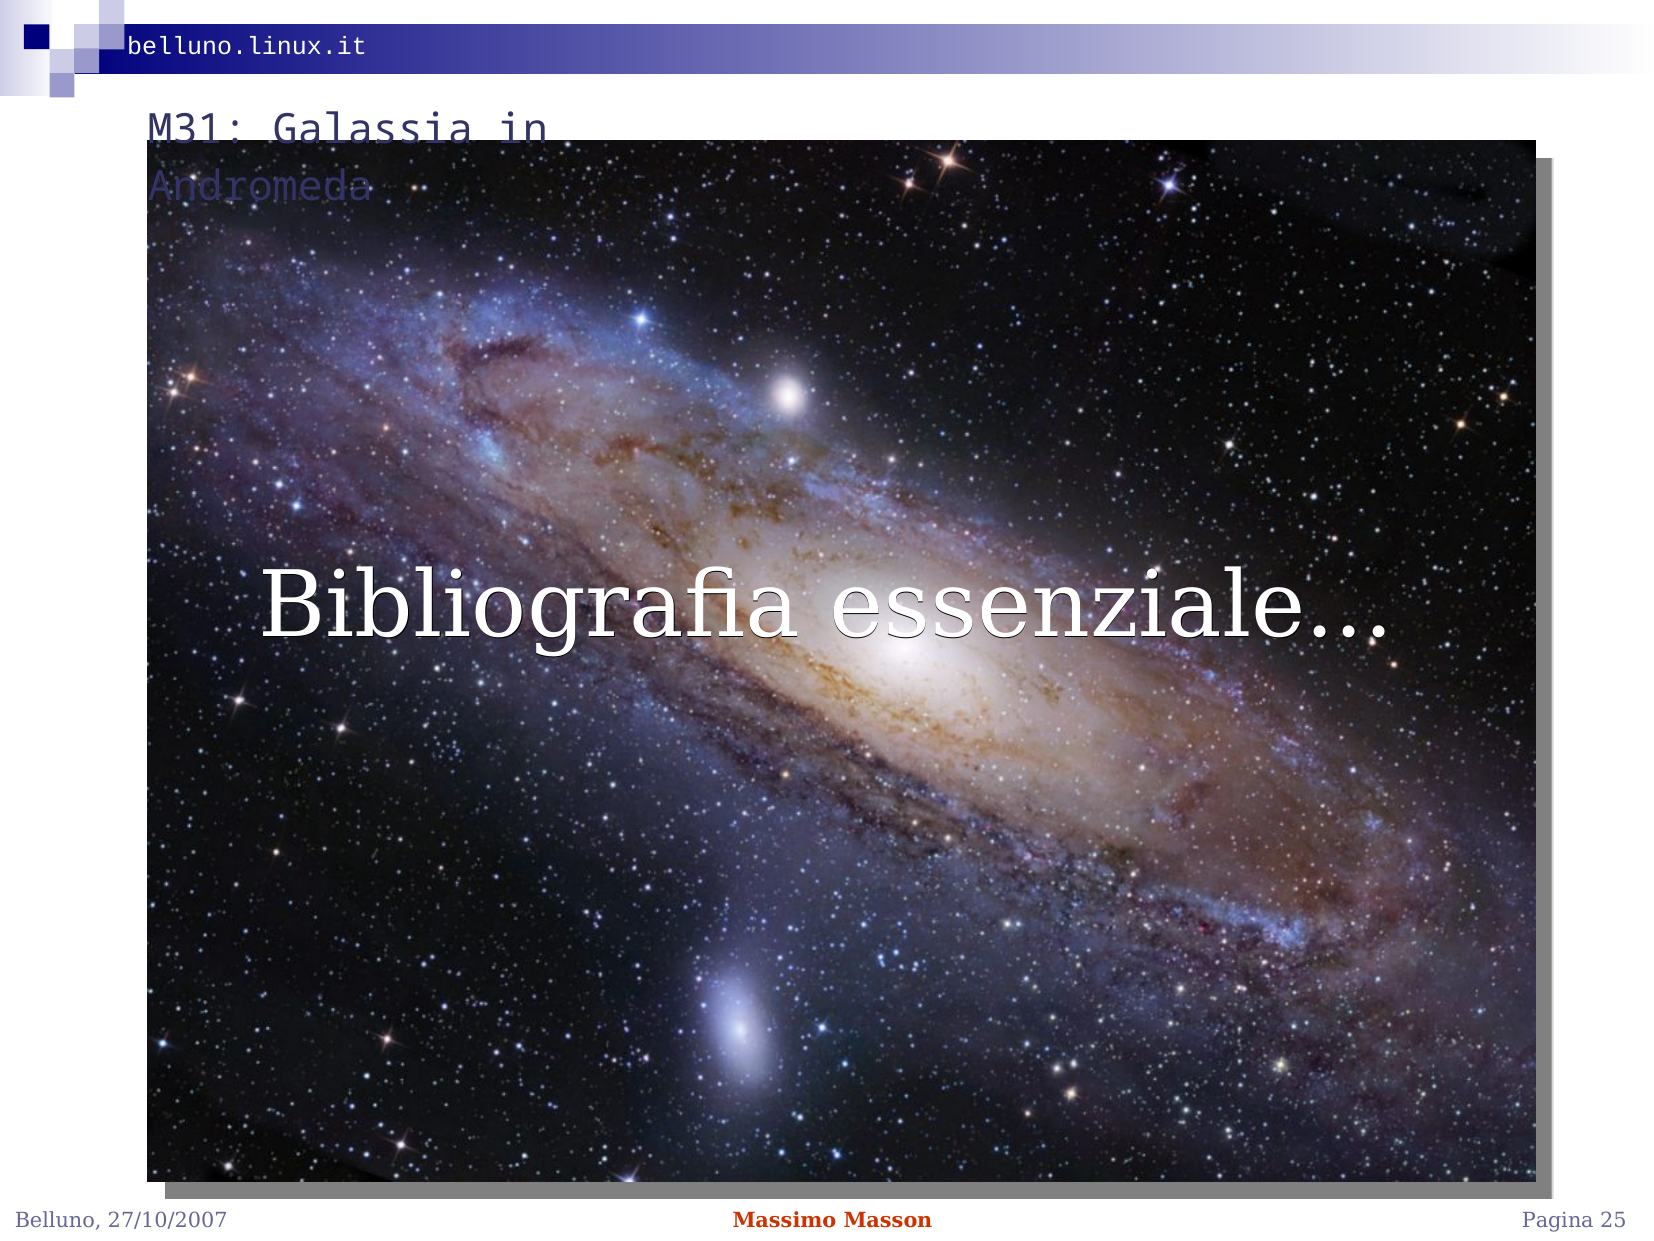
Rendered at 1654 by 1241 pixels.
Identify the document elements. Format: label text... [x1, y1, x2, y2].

picture [147, 140, 1536, 501]
text_box M31: Galassia in Andromeda [147, 99, 798, 148]
picture [147, 709, 1536, 1182]
title Bibliografia essenziale... [0, 501, 1654, 709]
